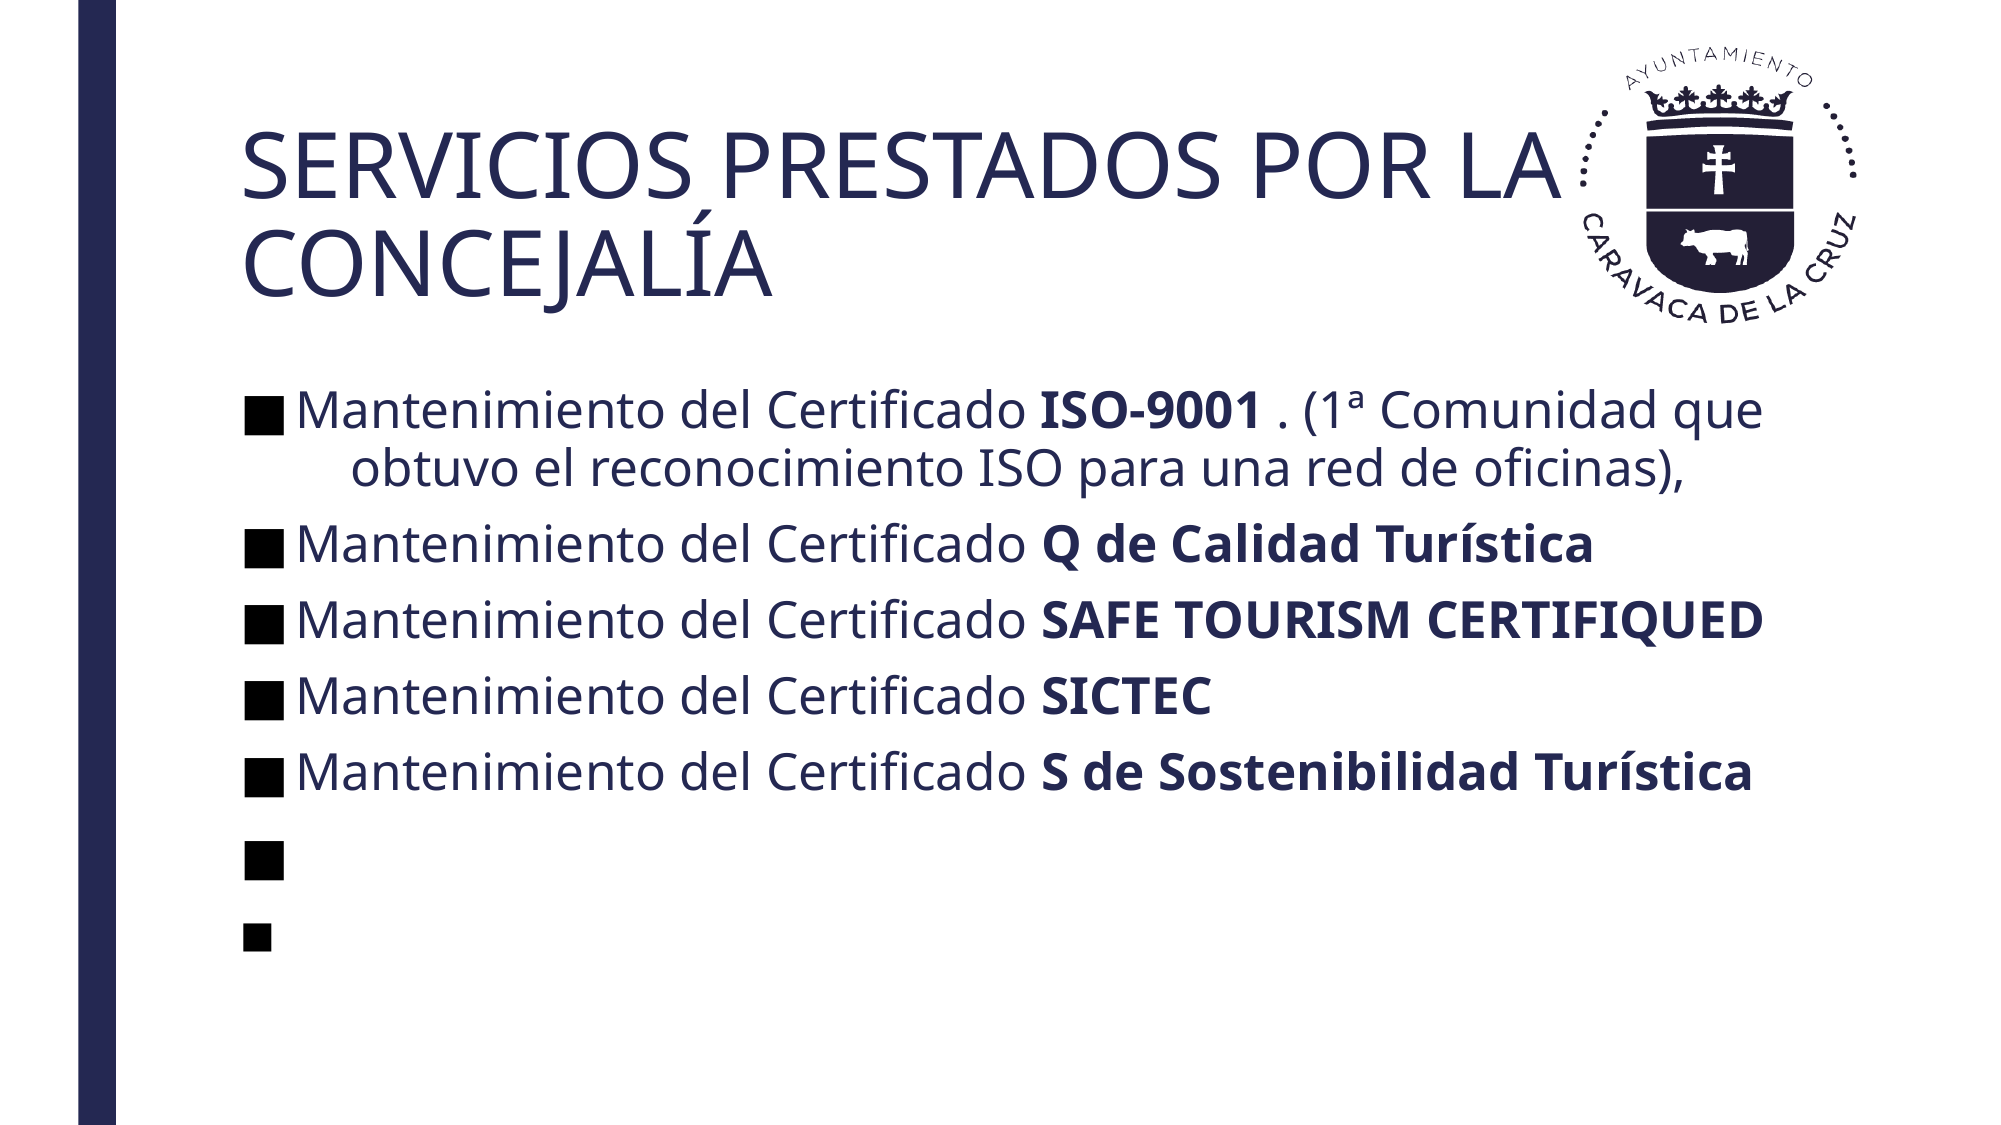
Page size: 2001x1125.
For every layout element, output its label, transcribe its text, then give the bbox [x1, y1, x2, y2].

title SERVICIOS PRESTADOS POR LA CONCEJALÍA [225, 112, 1801, 357]
list Mantenimiento del Certificado ISO-9001 . (1ª Comunidad que obtuvo el reconocimiento ISO para una red de oficinas), Mantenimiento del Certificado Q de Calidad Turística Mantenimiento del Certificado SAFE TOURISM CERTIFIQUED Mantenimiento del Certificado SICTEC Mantenimiento del Certificado S de Sostenibilidad Turística [225, 375, 1801, 963]
picture [1573, 44, 1864, 331]
